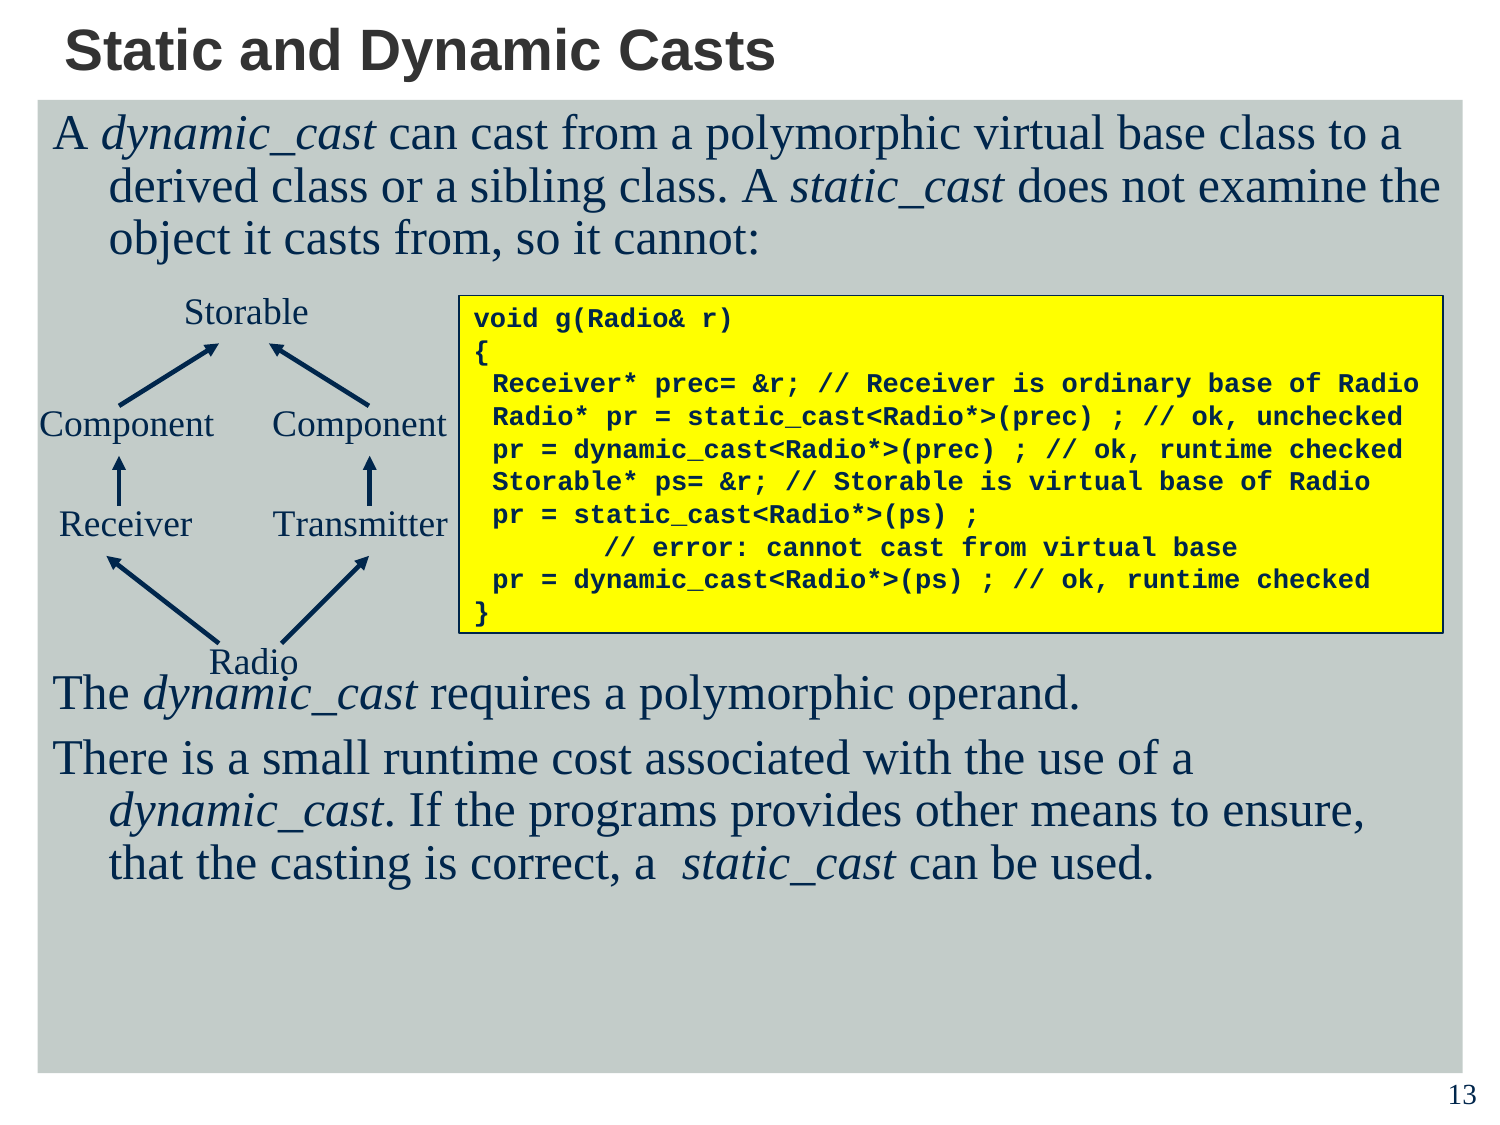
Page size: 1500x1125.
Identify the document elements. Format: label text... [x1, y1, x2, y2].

text_box Receiver [43, 493, 208, 554]
list A dynamic_cast can cast from a polymorphic virtual base class to a derived class or a sibling class. A static_cast does not examine the object it casts from, so it cannot: The dynamic_cast requires a polymorphic operand. There is a small runtime cost associated with the use of a dynamic_cast. If the programs provides other means to ensure, that the casting is correct, a static_cast can be used. [37, 99, 1463, 1074]
text_box Storable [169, 280, 325, 342]
text_box Transmitter [257, 493, 464, 554]
text_box Component [24, 393, 230, 454]
text_box void g(Radio& r) { Receiver* prec= &r; // Receiver is ordinary base of Radio Radio* pr = static_cast<Radio*>(prec) ; // ok, unchecked pr = dynamic_cast<Radio*>(prec) ; // ok, runtime checked Storable* ps= &r; // Storable is virtual base of Radio pr = static_cast<Radio*>(ps) ; // error: cannot cast from virtual base pr = dynamic_cast<Radio*>(ps) ; // ok, runtime checked } [458, 295, 1444, 665]
text_box Component [257, 393, 463, 454]
title Static and Dynamic Casts [50, 0, 1450, 91]
text_box Radio [193, 630, 314, 692]
